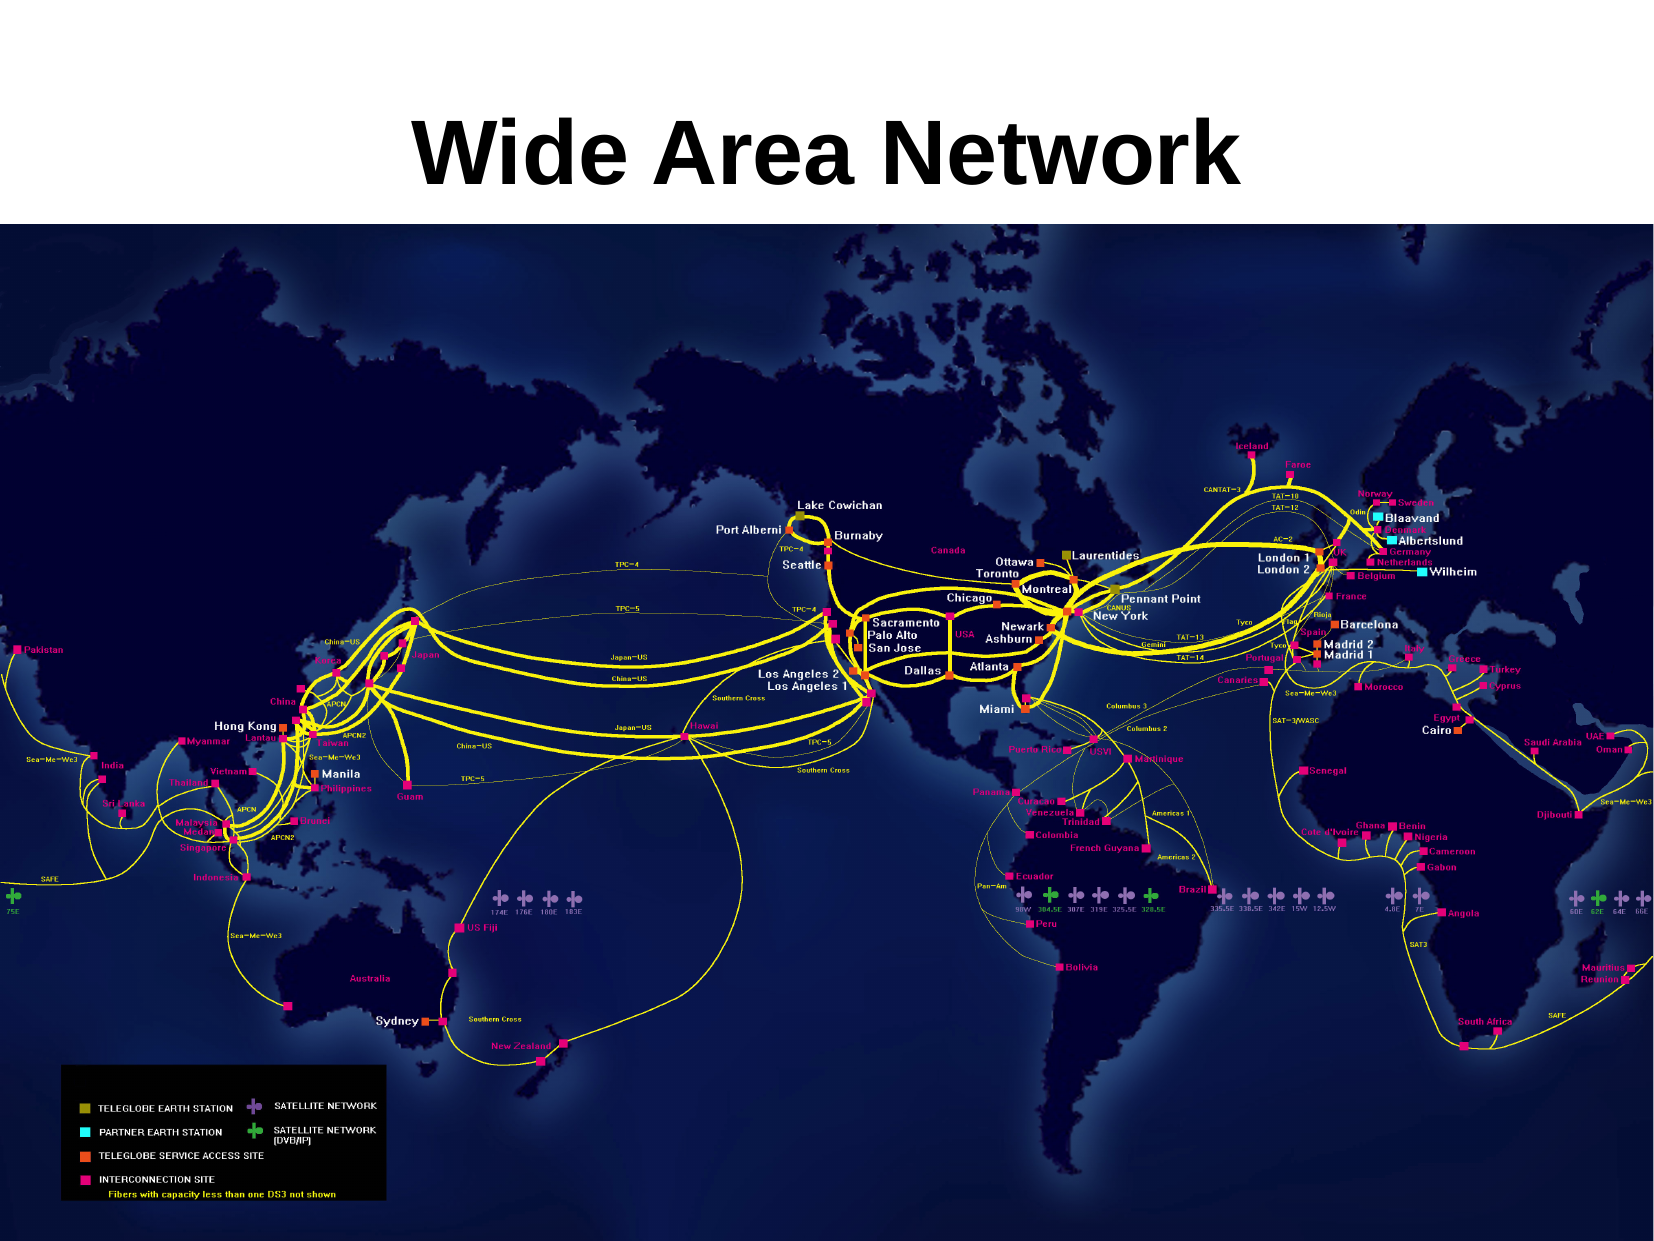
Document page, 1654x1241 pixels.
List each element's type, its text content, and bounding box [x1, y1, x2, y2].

title Wide Area Network [82, 49, 1571, 224]
picture [0, 224, 1654, 1241]
